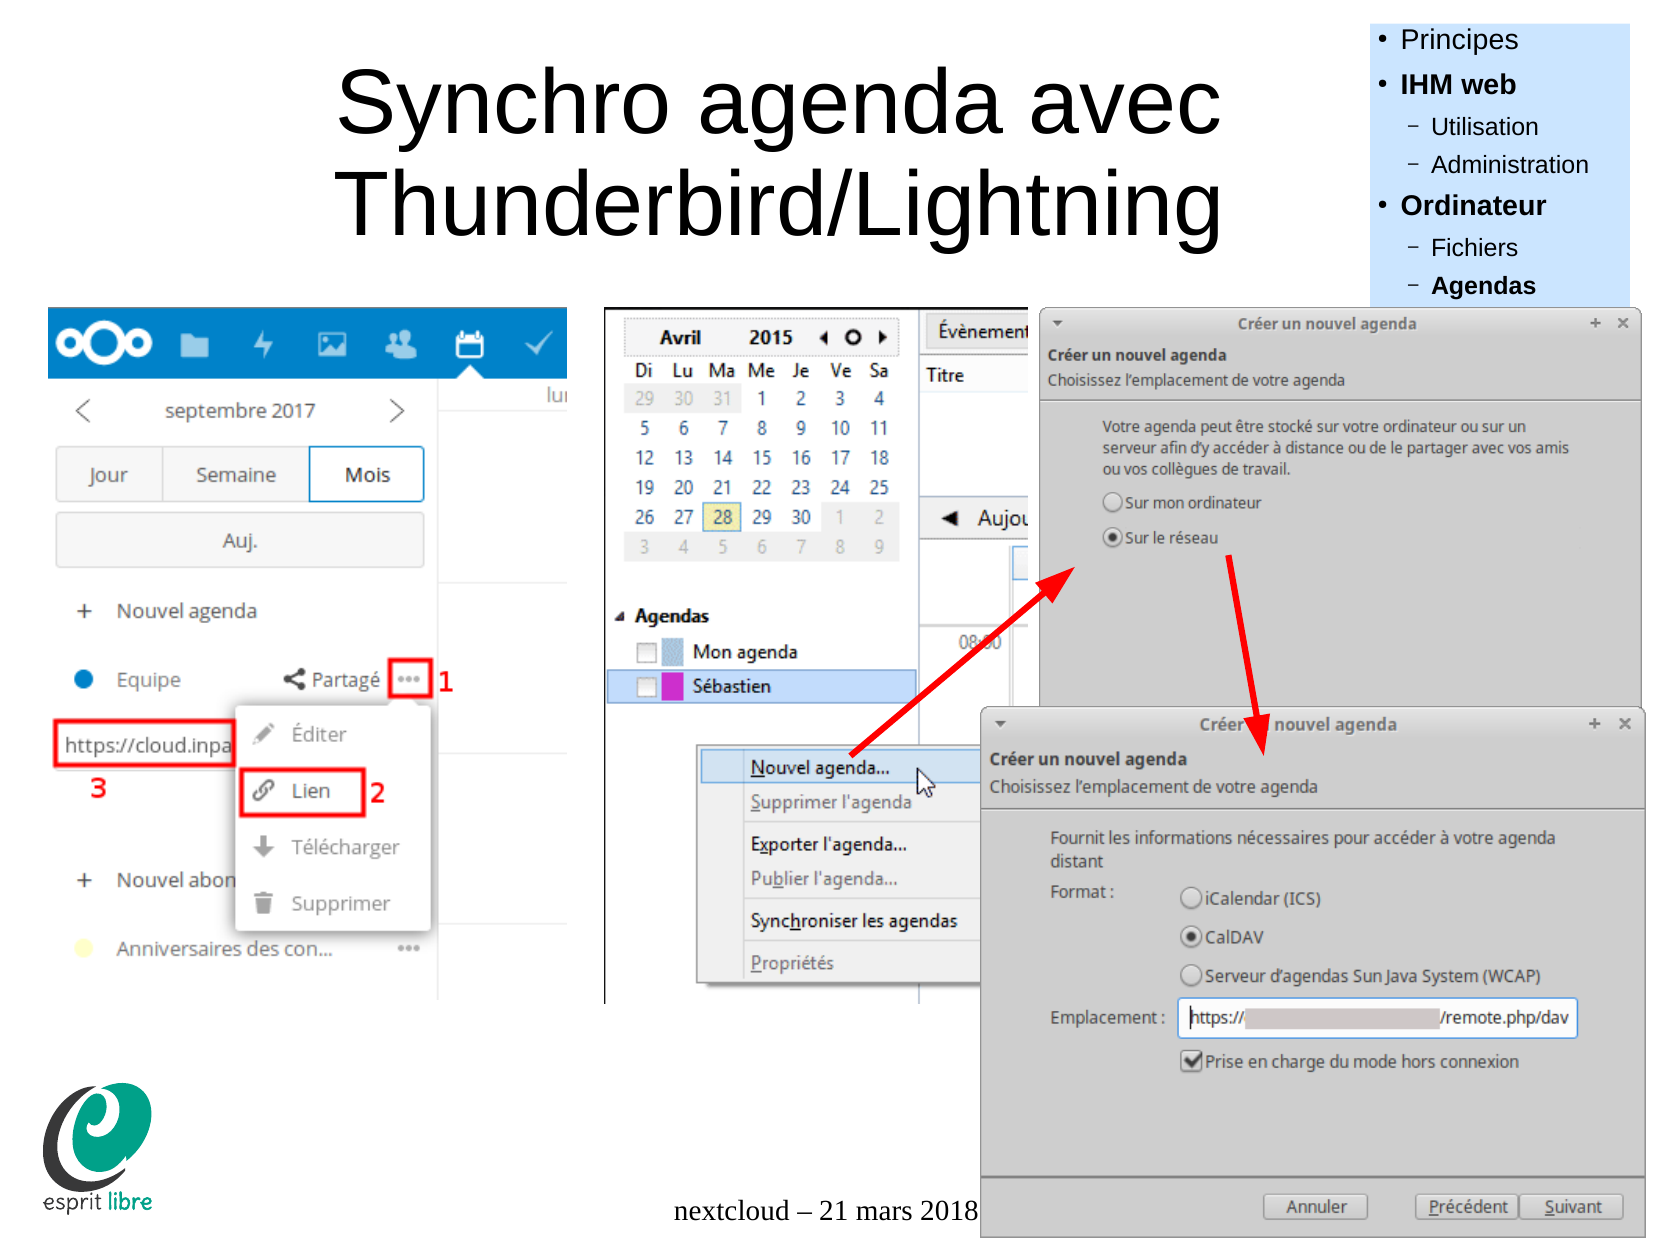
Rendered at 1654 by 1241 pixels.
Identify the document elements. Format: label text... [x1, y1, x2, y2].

title Synchro agenda avec Thunderbird/Lightning [82, 49, 1370, 257]
picture [48, 307, 567, 1000]
picture [604, 307, 1646, 1238]
list Principes IHM web Utilisation Administration Ordinateur Fichiers Agendas Carnets d’adresses Mobile [1370, 23, 1630, 307]
